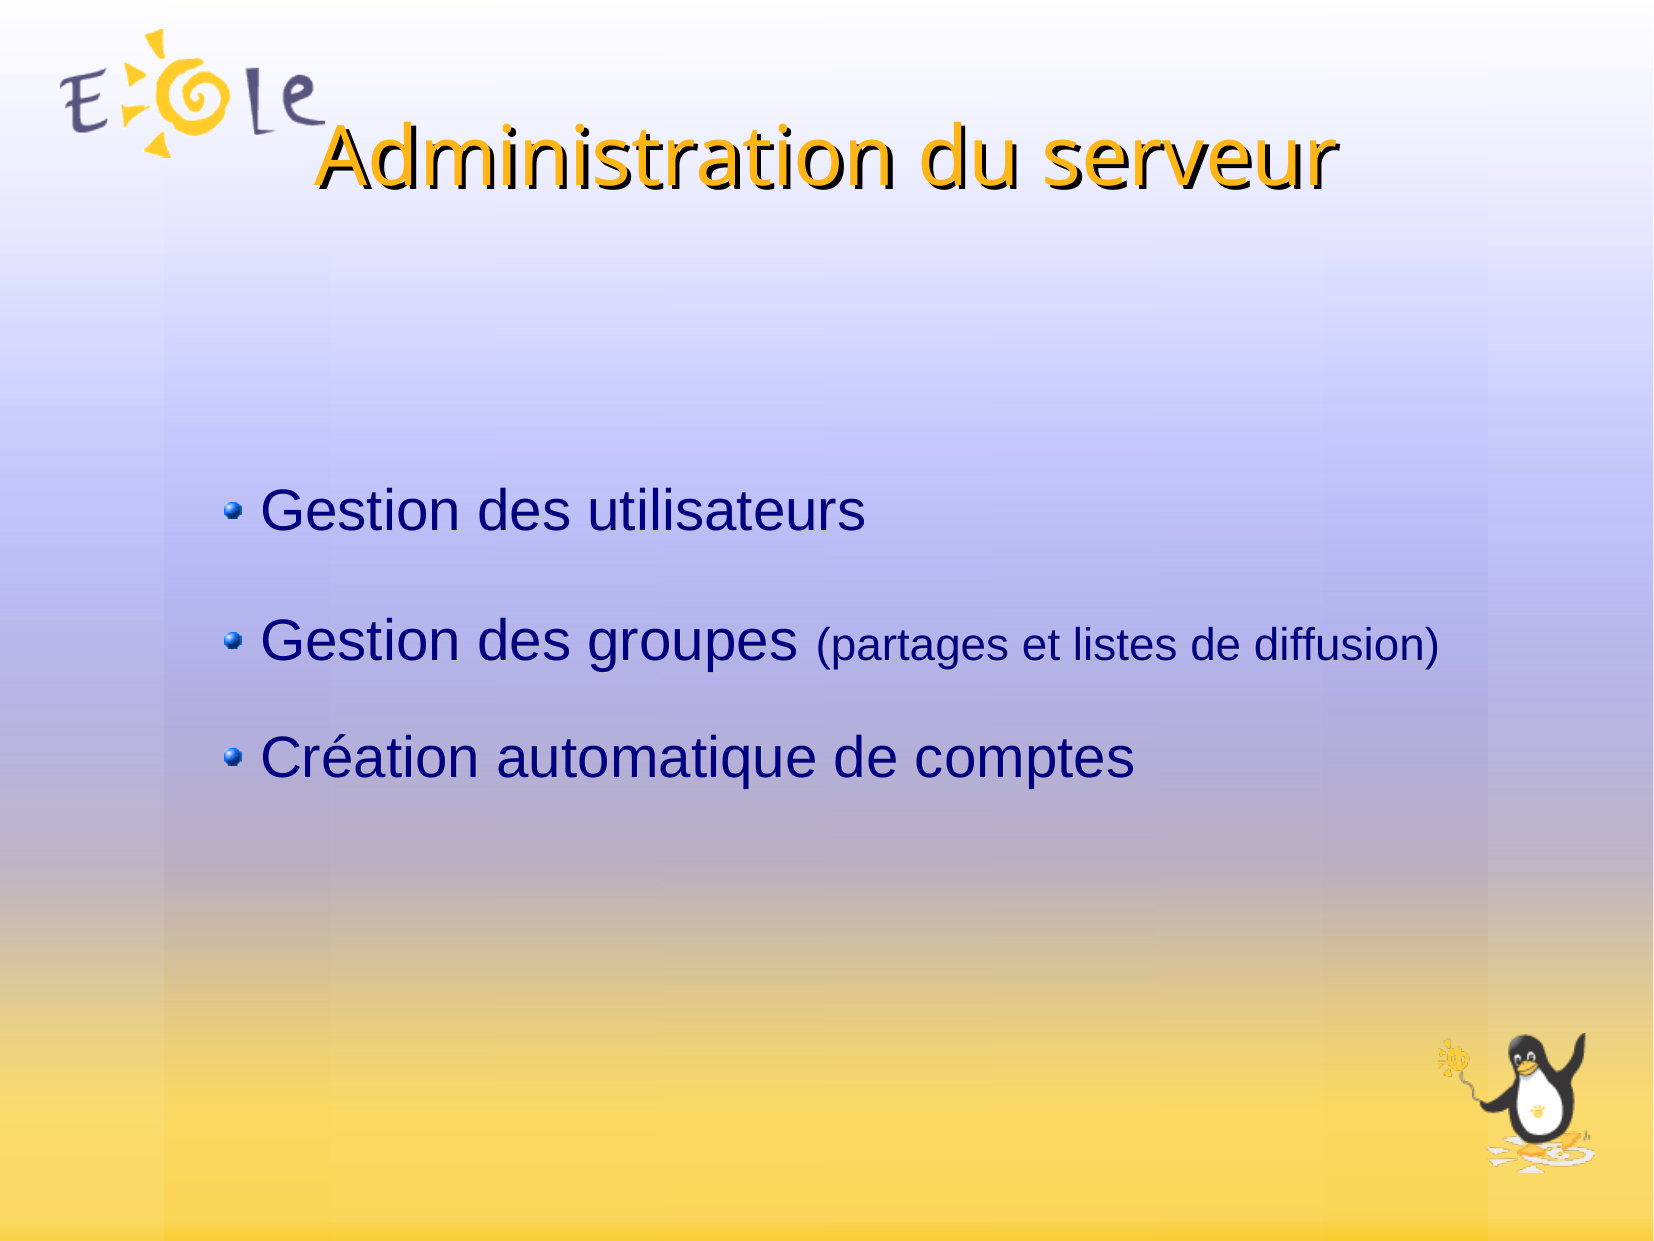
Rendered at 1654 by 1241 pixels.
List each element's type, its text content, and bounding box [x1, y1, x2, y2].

text_box Gestion des utilisateurs Gestion des groupes (partages et listes de diffusion) Création automatique de comptes [118, 354, 1536, 1241]
title Administration du serveur [82, 49, 1571, 257]
picture [0, 0, 1654, 1241]
